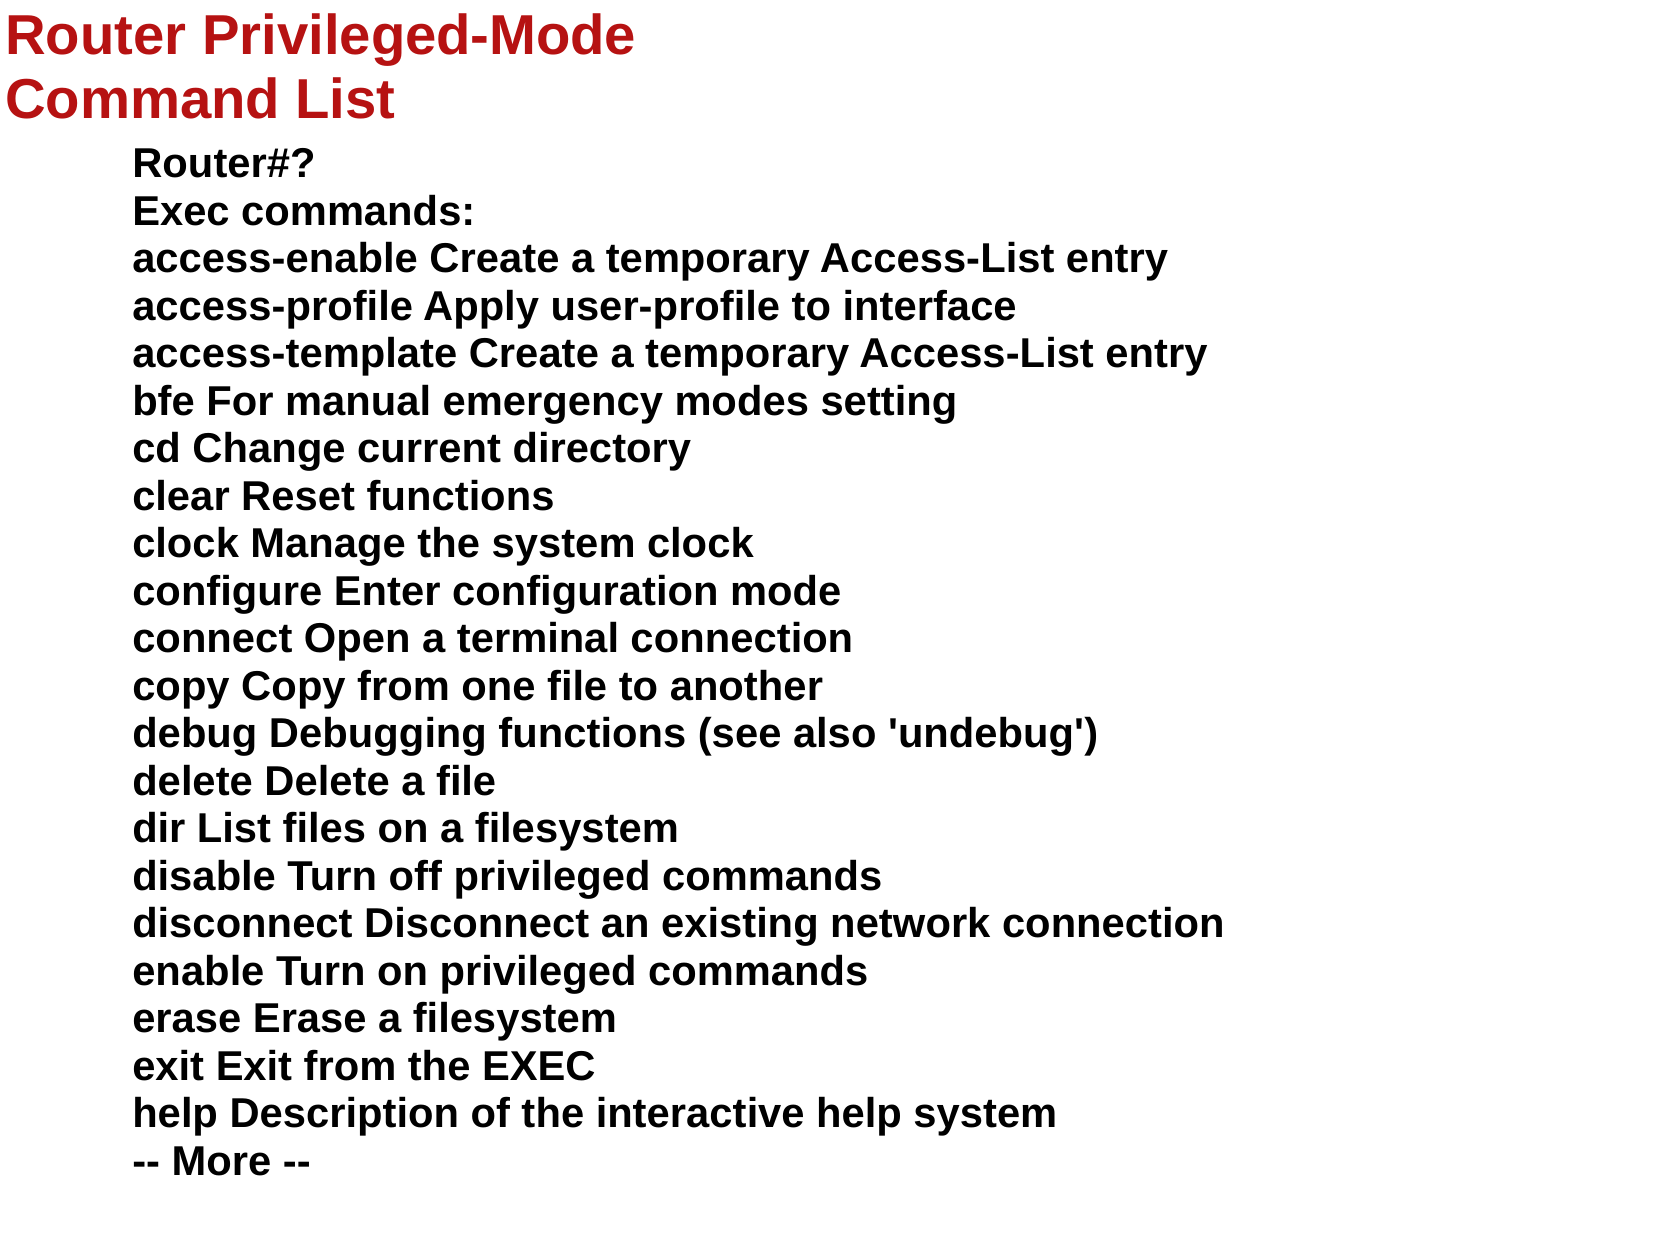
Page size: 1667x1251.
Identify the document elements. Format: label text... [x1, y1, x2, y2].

text_box Router#? Exec commands: access-enable Create a temporary Access-List entry access-profile Apply user-profile to interface access-template Create a temporary Access-List entry bfe For manual emergency modes setting cd Change current directory clear Reset functions clock Manage the system clock configure Enter configuration mode connect Open a terminal connection copy Copy from one file to another debug Debugging functions (see also 'undebug') delete Delete a file dir List files on a filesystem disable Turn off privileged commands disconnect Disconnect an existing network connection enable Turn on privileged commands erase Erase a filesystem exit Exit from the EXEC help Description of the interactive help system -- More -- [132, 140, 1660, 1185]
text_box Router Privileged-Mode Command List [5, 3, 1523, 132]
